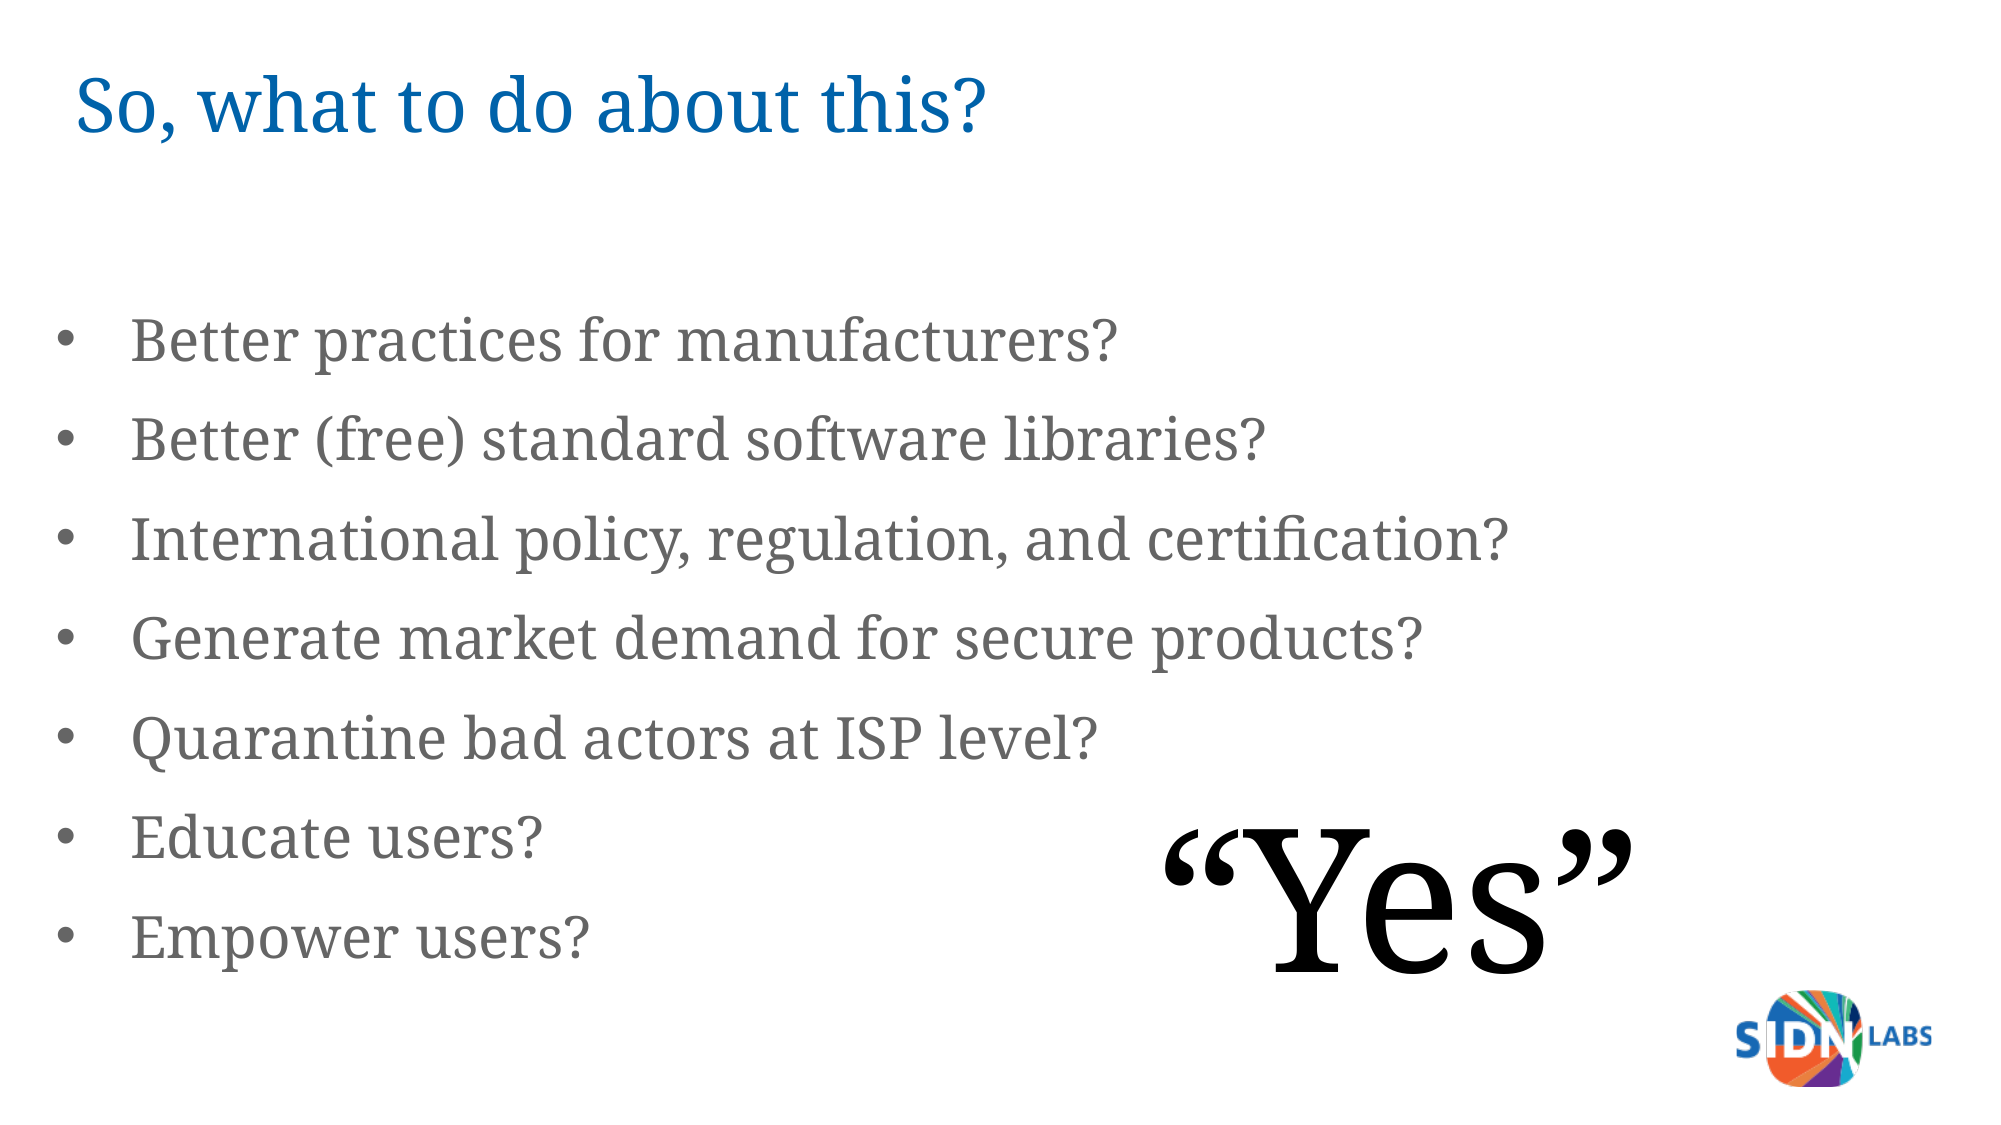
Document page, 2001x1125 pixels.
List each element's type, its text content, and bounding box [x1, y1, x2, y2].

text_box Better practices for manufacturers? Better (free) standard software libraries? International policy, regulation, and certification? Generate market demand for secure products? Quarantine bad actors at ISP level? Educate users? Empower users? [55, 285, 1905, 963]
text_box So, what to do about this? [75, 61, 1925, 144]
text_box “Yes” [1140, 963, 1740, 1036]
